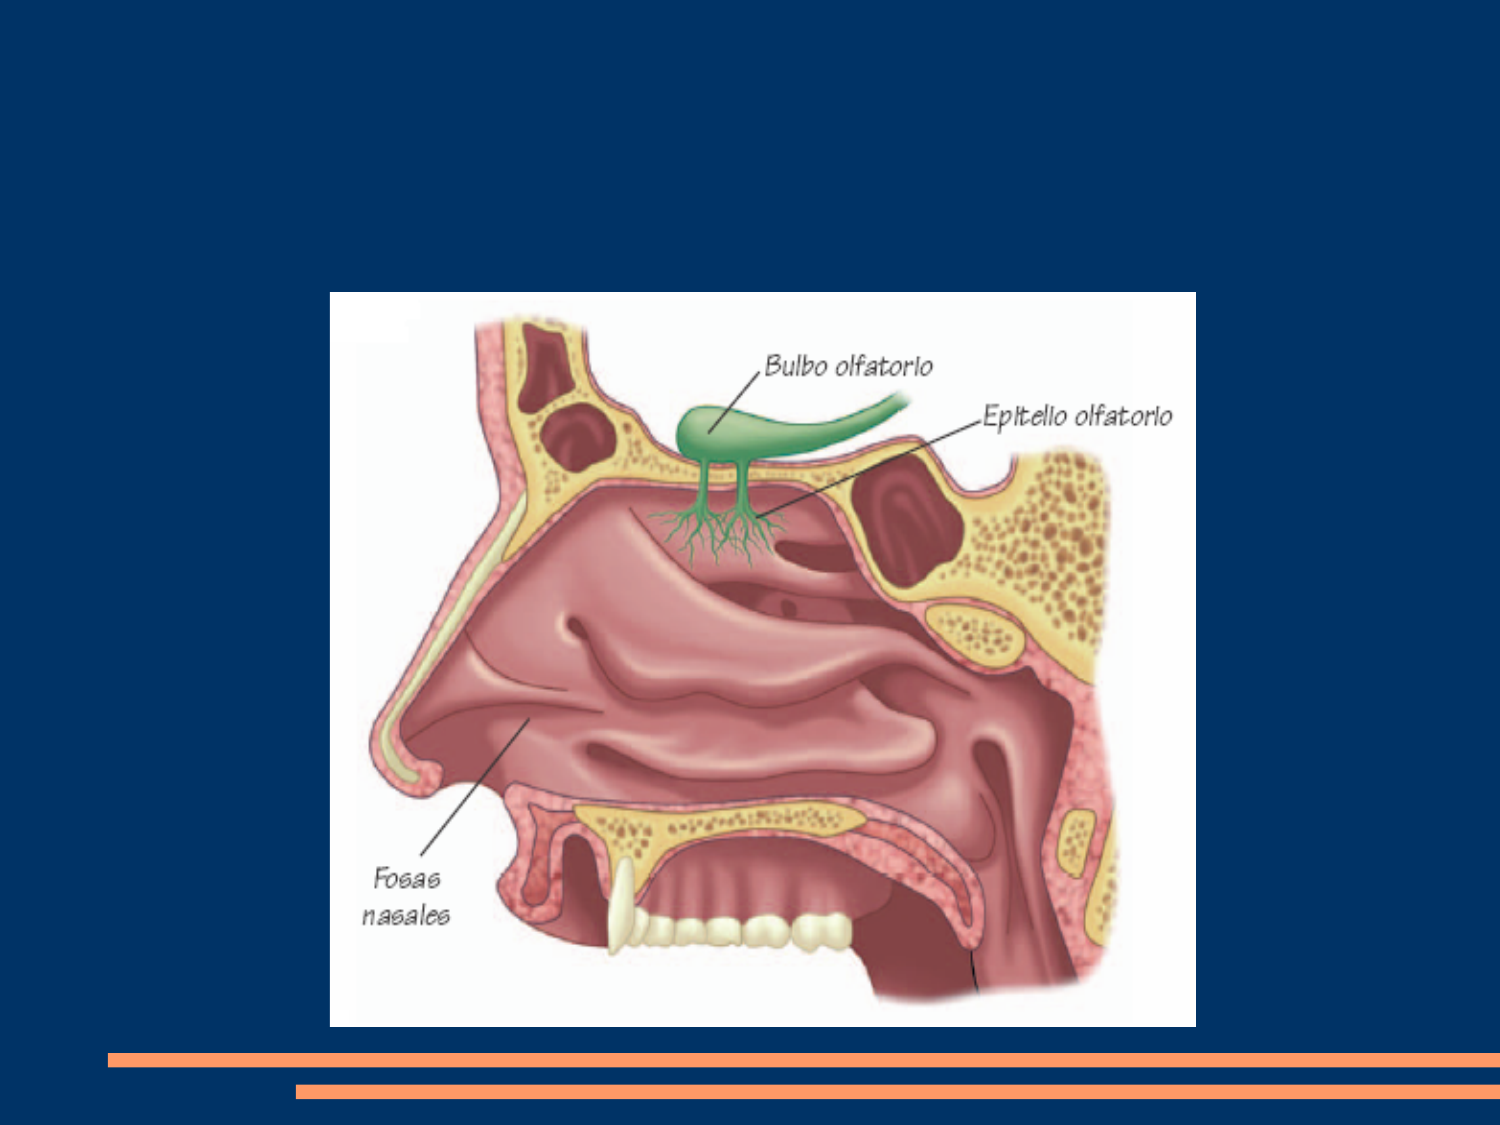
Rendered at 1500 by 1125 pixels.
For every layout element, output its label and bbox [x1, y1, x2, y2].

picture [329, 292, 1196, 1027]
